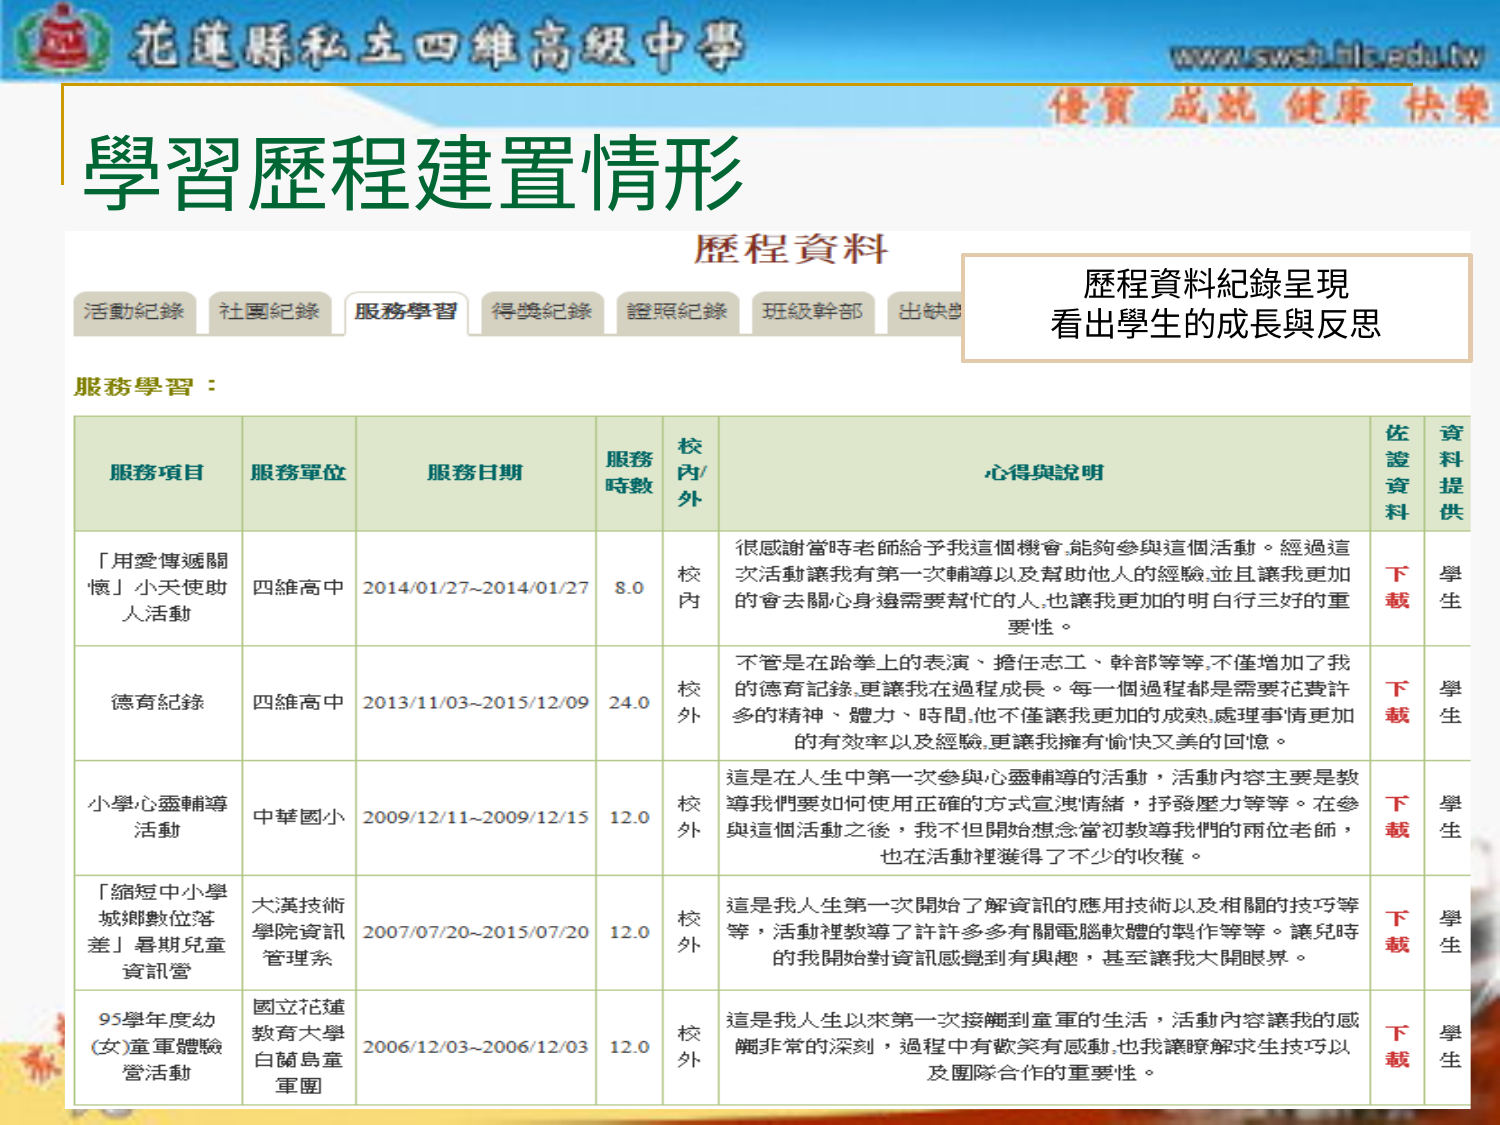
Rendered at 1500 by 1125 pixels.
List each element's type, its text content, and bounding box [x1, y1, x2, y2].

text_box 歷程資料紀錄呈現 看出學生的成長與反思 [962, 255, 1471, 362]
picture [64, 231, 1471, 1109]
title 學習歷程建置情形 [64, 113, 1415, 231]
